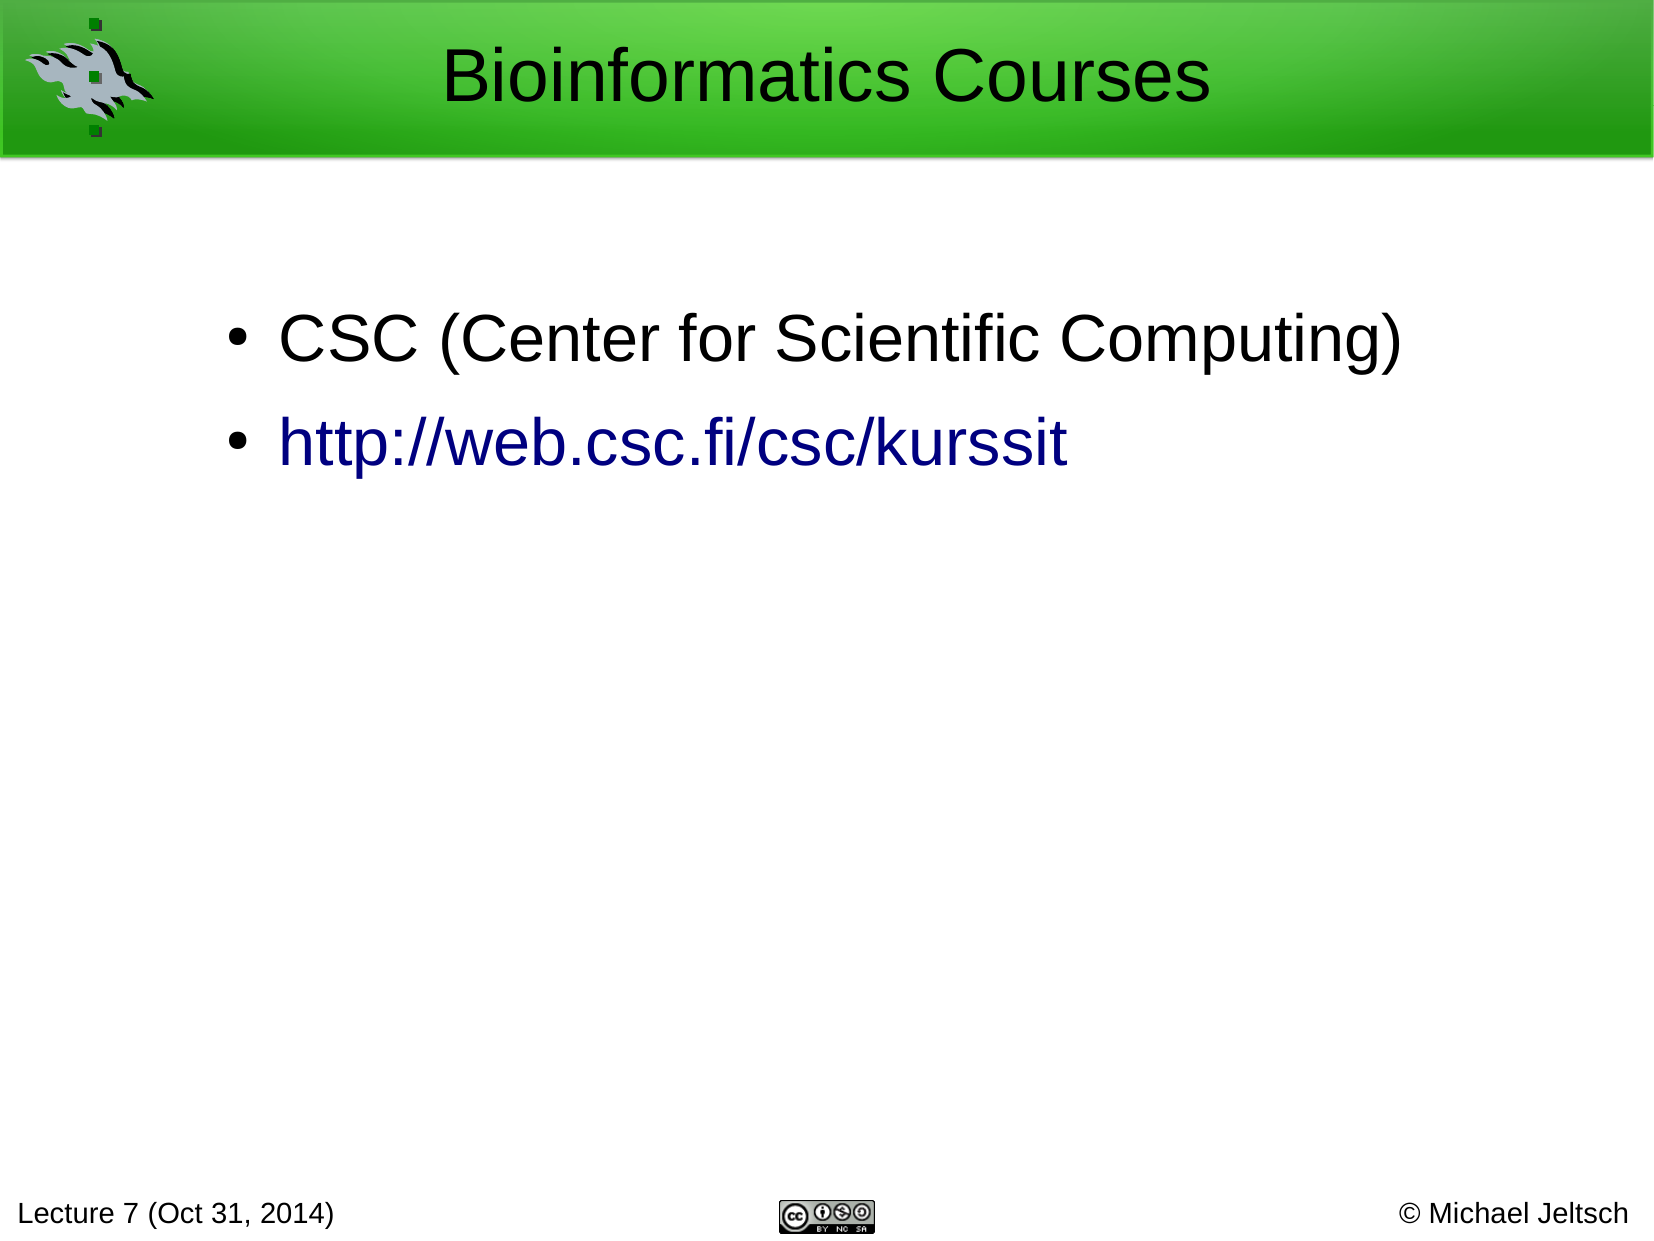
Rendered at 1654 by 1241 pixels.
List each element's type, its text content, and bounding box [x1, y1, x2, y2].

title Bioinformatics Courses [206, 30, 1448, 121]
list CSC (Center for Scientific Computing) http://web.csc.fi/csc/kurssit [208, 300, 1446, 646]
picture [779, 1200, 875, 1234]
